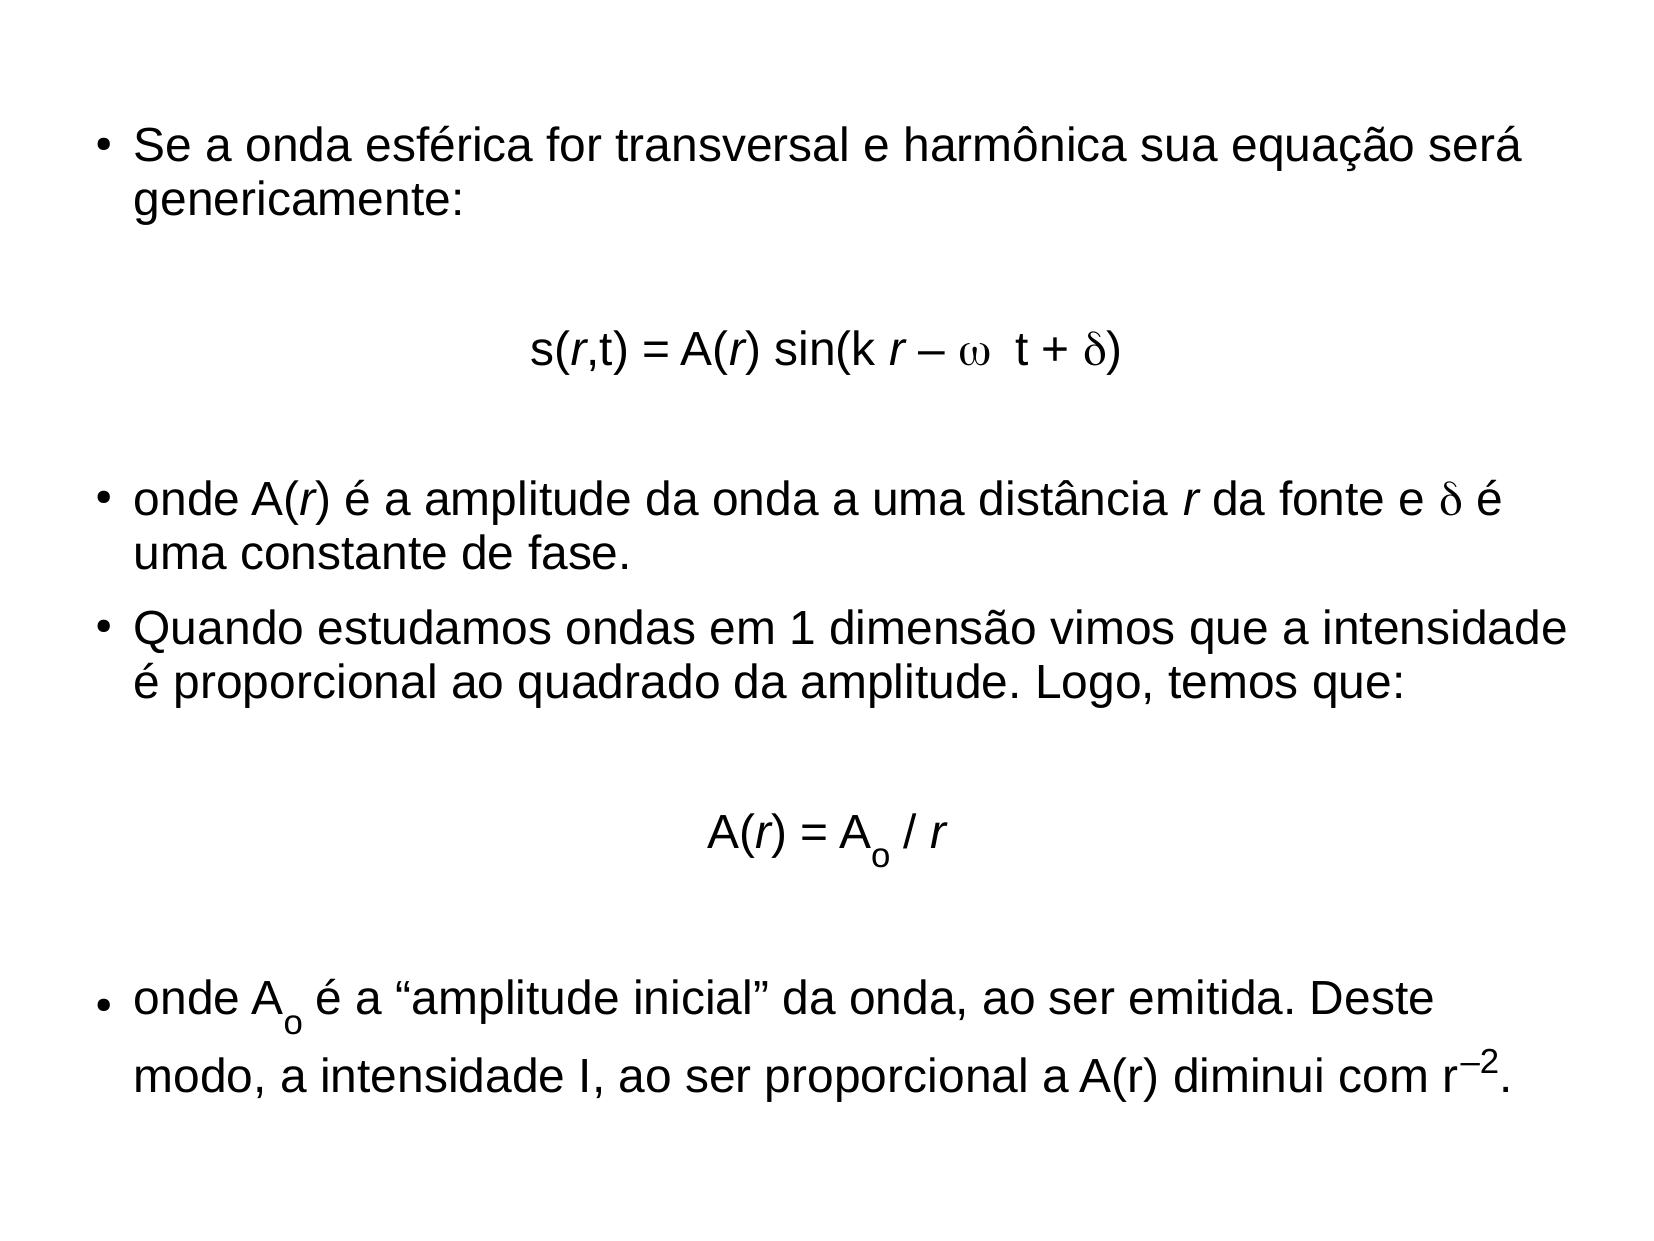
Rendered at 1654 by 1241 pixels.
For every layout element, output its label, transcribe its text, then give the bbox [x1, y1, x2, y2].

list Se a onda esférica for transversal e harmônica sua equação será genericamente: s(r,t) = A(r) sin(k r – w t + d) onde A(r) é a amplitude da onda a uma distância r da fonte e d é uma constante de fase. Quando estudamos ondas em 1 dimensão vimos que a intensidade é proporcional ao quadrado da amplitude. Logo, temos que: A(r) = Ao / r onde Ao é a “amplitude inicial” da onda, ao ser emitida. Deste modo, a intensidade I, ao ser proporcional a A(r) diminui com r–2. [82, 118, 1571, 1123]
